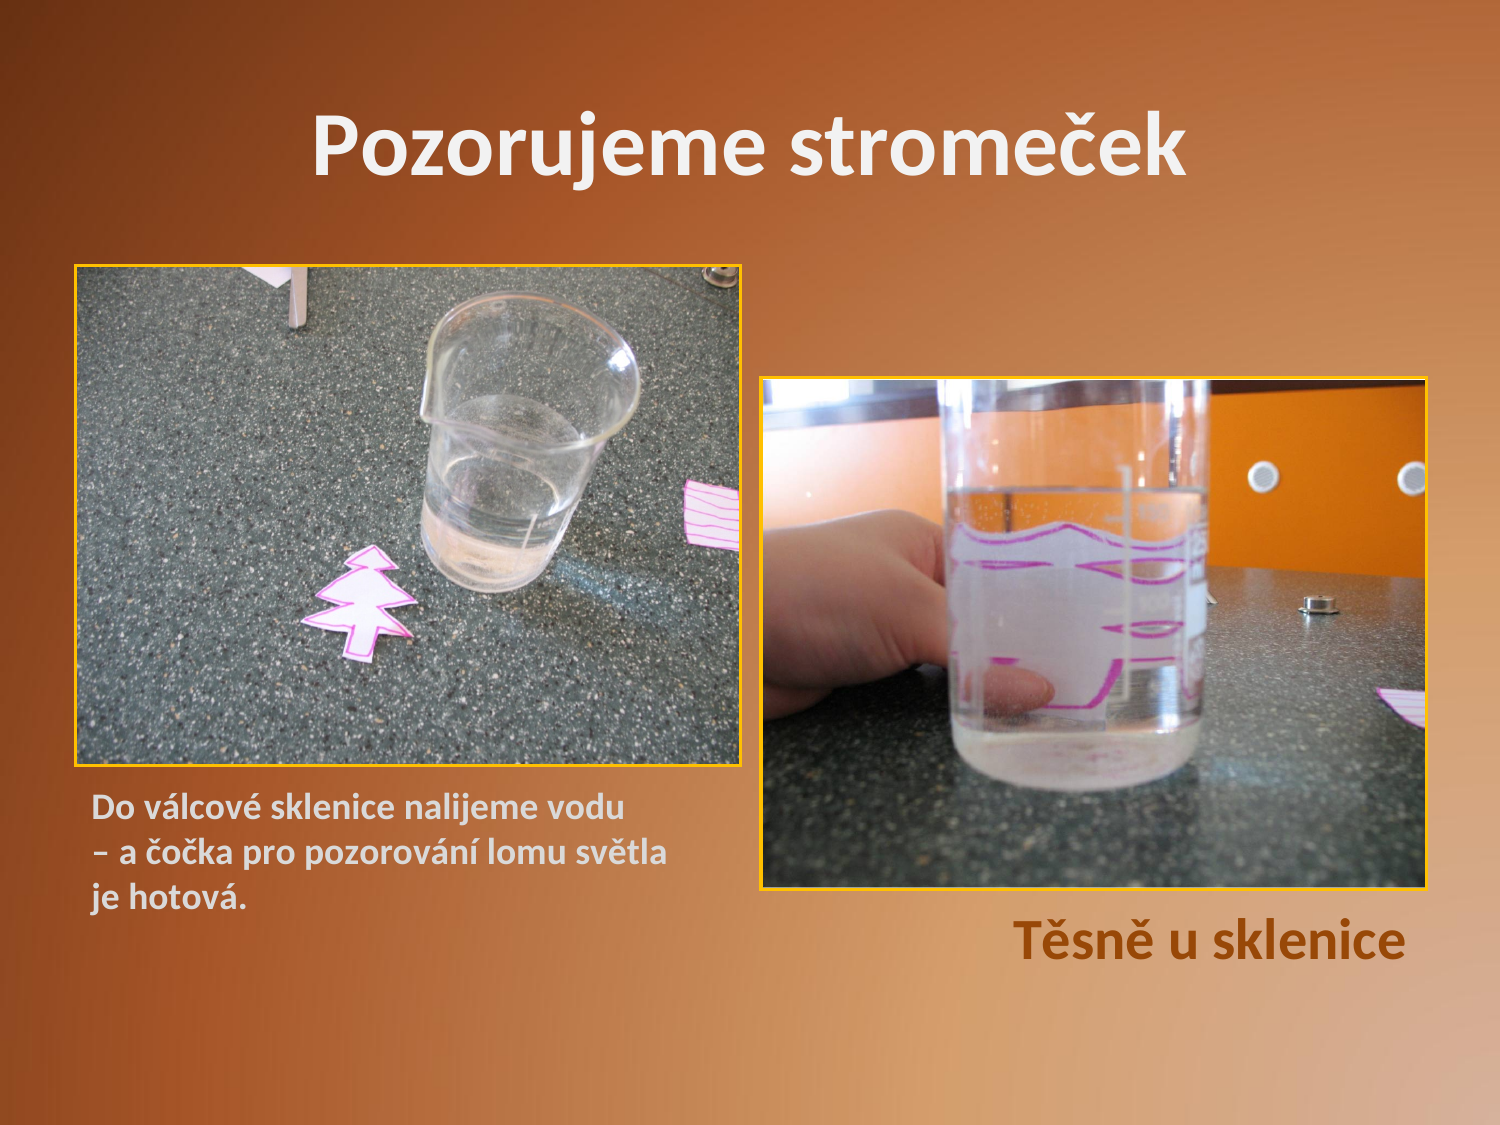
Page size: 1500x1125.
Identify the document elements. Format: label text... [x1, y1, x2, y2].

text_box Těsně u sklenice [998, 893, 1422, 979]
picture [0, 0, 1500, 1125]
text_box [762, 379, 1426, 889]
title Pozorujeme stromeček [75, 45, 1426, 233]
text_box Do válcové sklenice nalijeme vodu – a čočka pro pozorování lomu světla je hotová. [76, 774, 684, 926]
text_box [76, 267, 740, 765]
